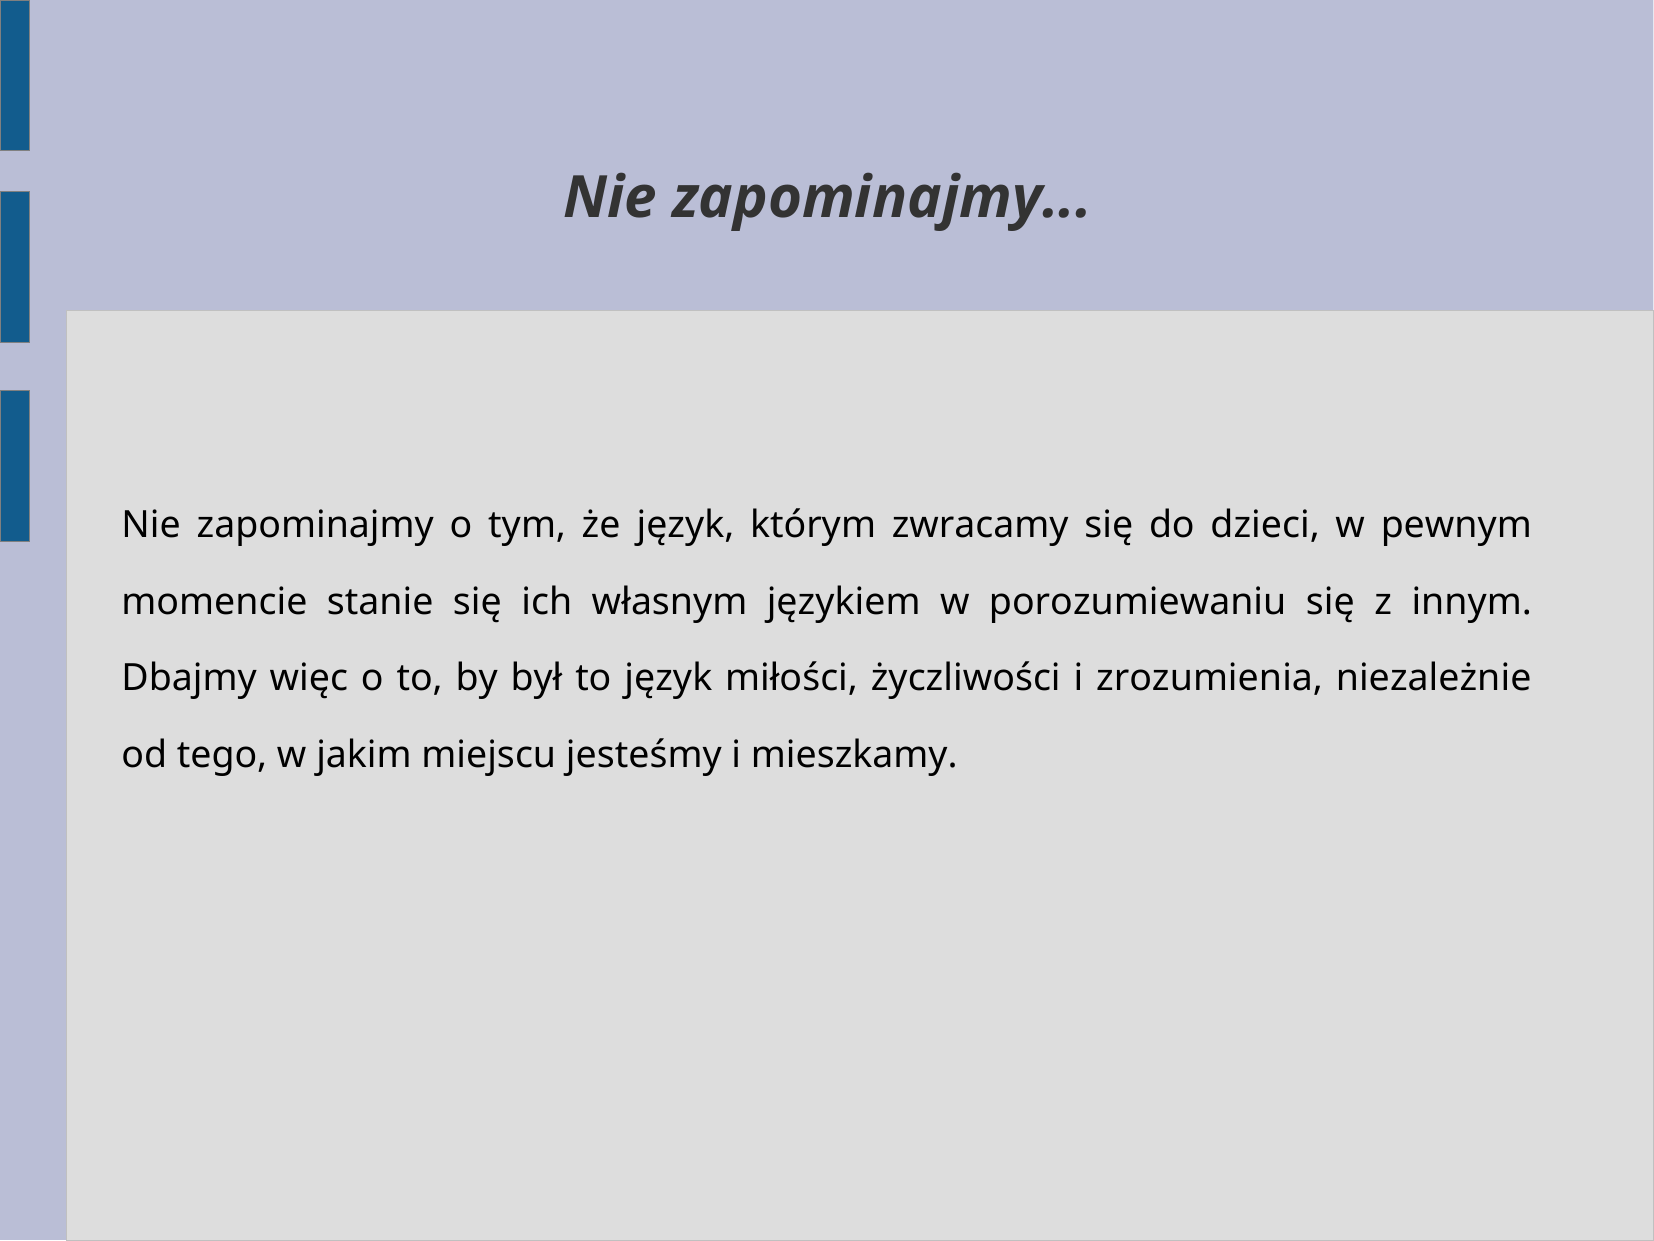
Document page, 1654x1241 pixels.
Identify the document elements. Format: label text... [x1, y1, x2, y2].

title Nie zapominajmy... [121, 91, 1534, 299]
list Nie zapominajmy o tym, że język, którym zwracamy się do dzieci, w pewnym momencie stanie się ich własnym językiem w porozumiewaniu się z innym. Dbajmy więc o to, by był to język miłości, życzliwości i zrozumienia, niezależnie od tego, w jakim miejscu jesteśmy i mieszkamy. [121, 344, 1534, 1126]
